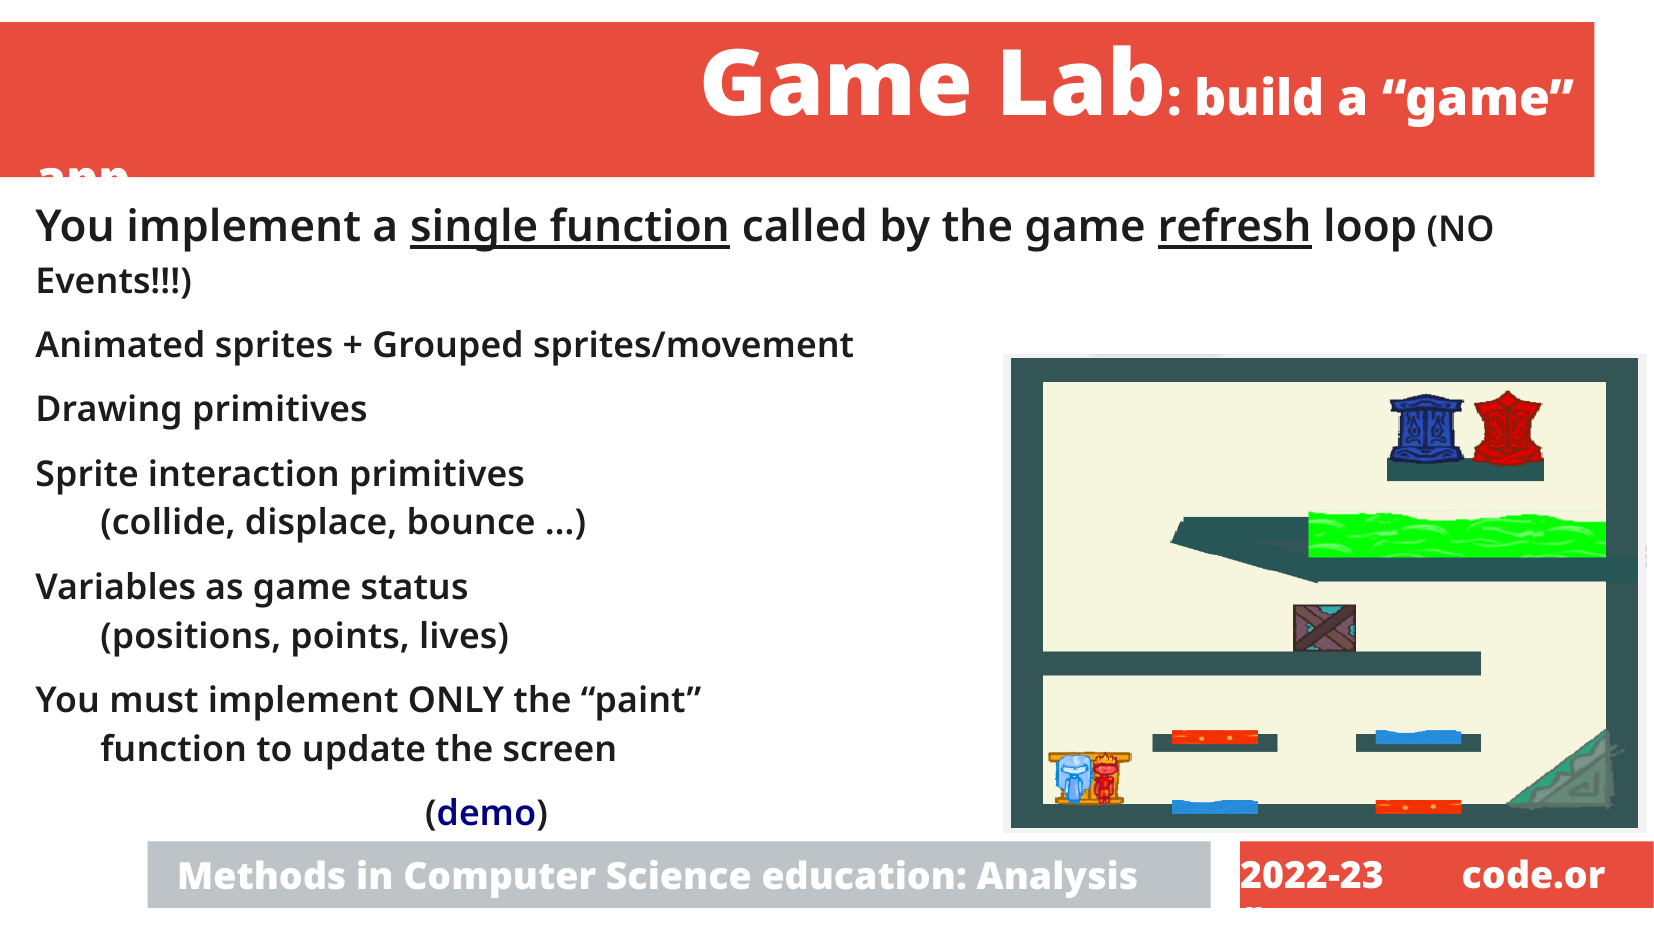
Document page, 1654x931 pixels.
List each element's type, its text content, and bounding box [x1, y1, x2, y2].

list You implement a single function called by the game refresh loop (NO Events!!!) Animated sprites + Grouped sprites/movement Drawing primitives Sprite interaction primitives (collide, displace, bounce …) Variables as game status (positions, points, lives) You must implement ONLY the “paint” function to update the screen (demo) [35, 194, 1619, 842]
picture [1003, 354, 1647, 833]
title Game Lab: build a “game” app [35, 17, 1595, 156]
